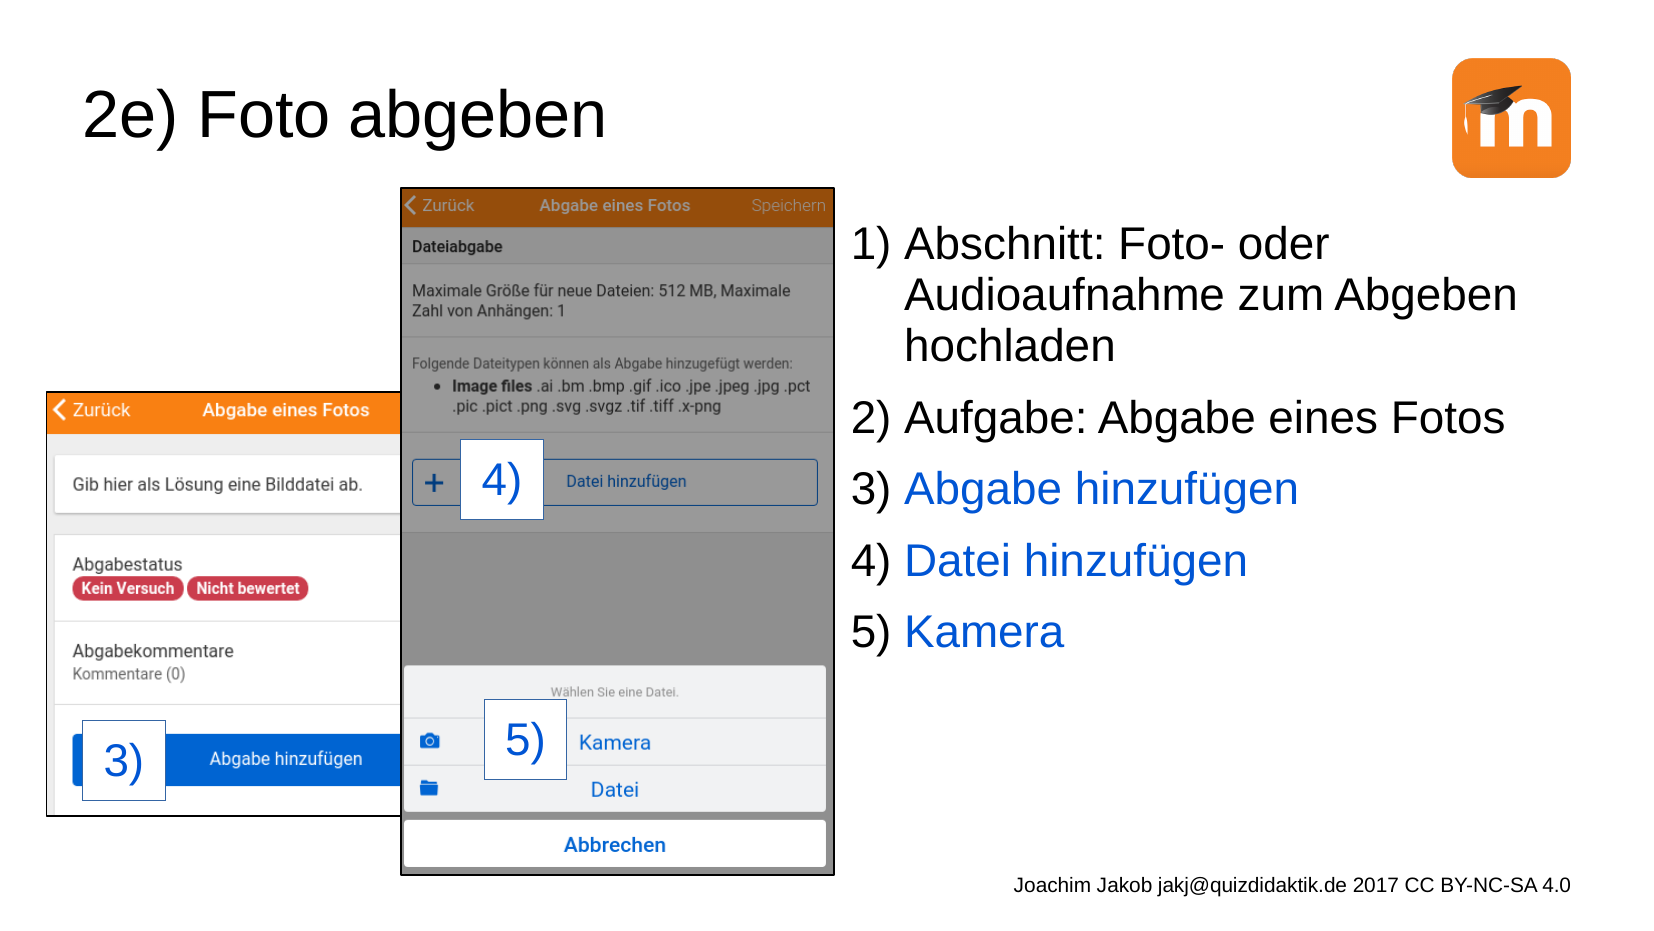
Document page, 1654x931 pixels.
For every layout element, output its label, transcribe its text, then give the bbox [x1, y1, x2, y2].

picture [1452, 58, 1571, 178]
list Abschnitt: Foto- oder Audioaufnahme zum Abgeben hochladen Aufgabe: Abgabe eines Fotos Abgabe hinzufügen Datei hinzufügen Kamera [833, 217, 1560, 931]
picture [401, 188, 834, 875]
picture [47, 393, 400, 815]
text_box 5) [484, 699, 567, 780]
text_box 4) [460, 439, 544, 520]
text_box 3) [82, 720, 166, 801]
title 2e) Foto abgeben [82, 37, 1571, 193]
